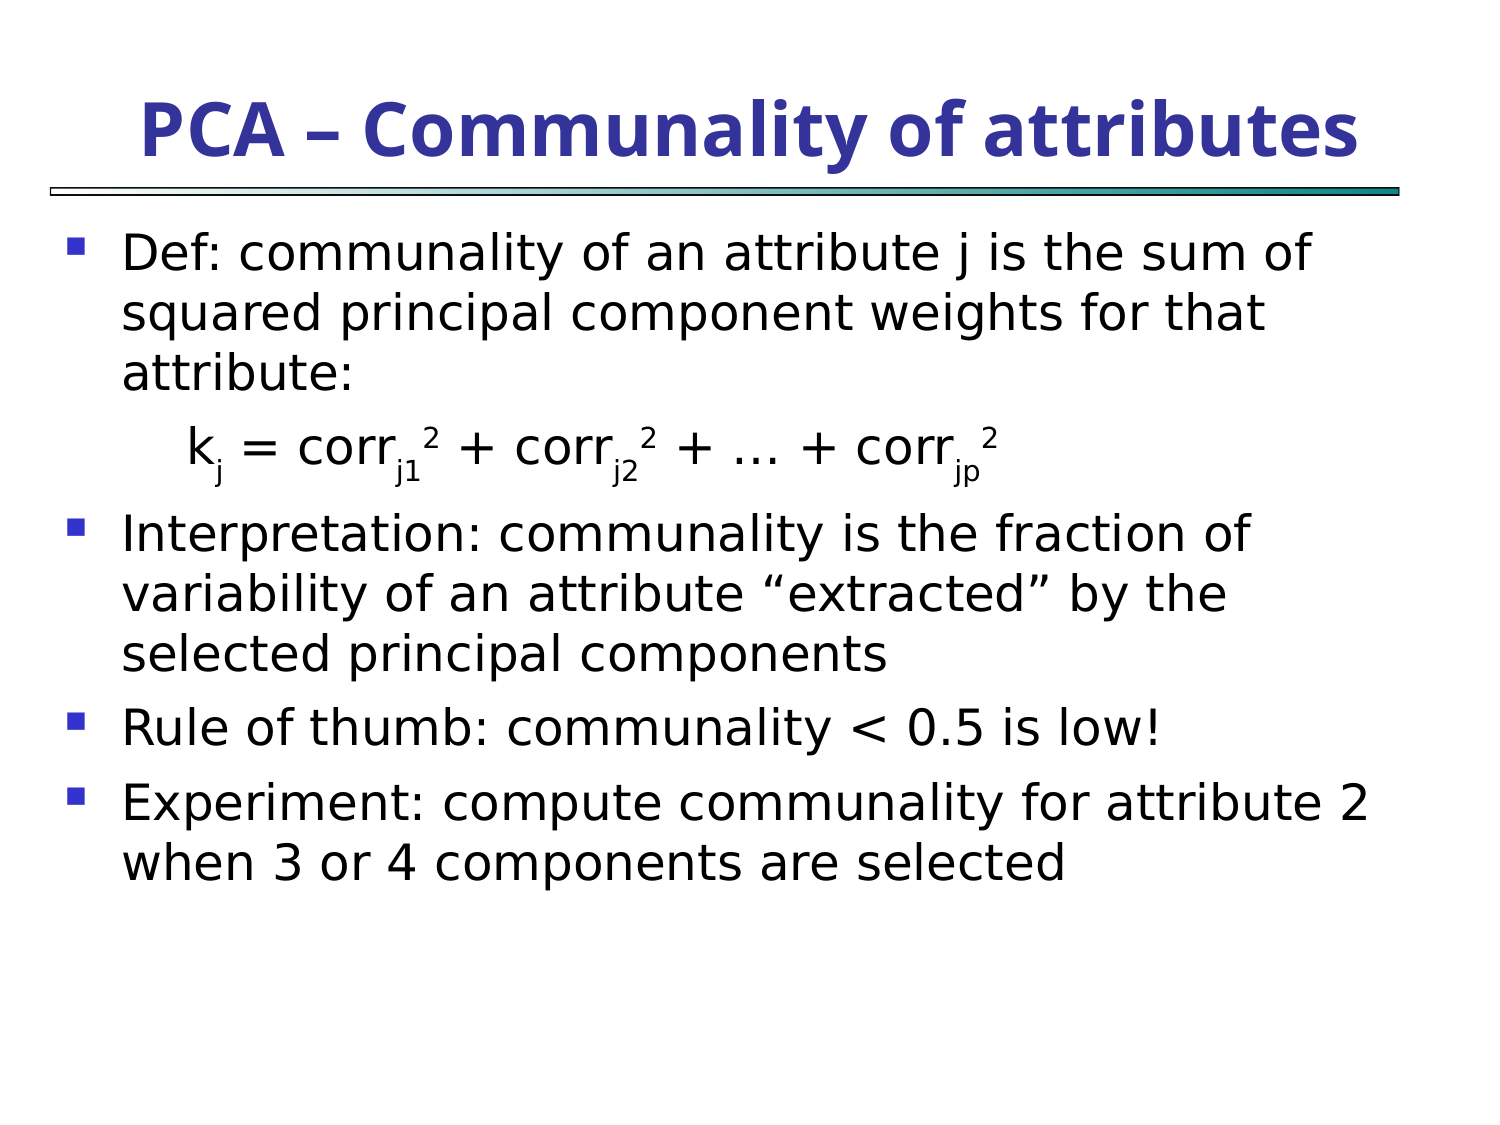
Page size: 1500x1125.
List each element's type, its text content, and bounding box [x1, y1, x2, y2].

list Def: communality of an attribute j is the sum of squared principal component weights for that attribute: kj = corrj12 + corrj22 + … + corrjp2 Interpretation: communality is the fraction of variability of an attribute “extracted” by the selected principal components Rule of thumb: communality < 0.5 is low! Experiment: compute communality for attribute 2 when 3 or 4 components are selected [49, 212, 1425, 1081]
title PCA – Communality of attributes [0, 74, 1500, 180]
